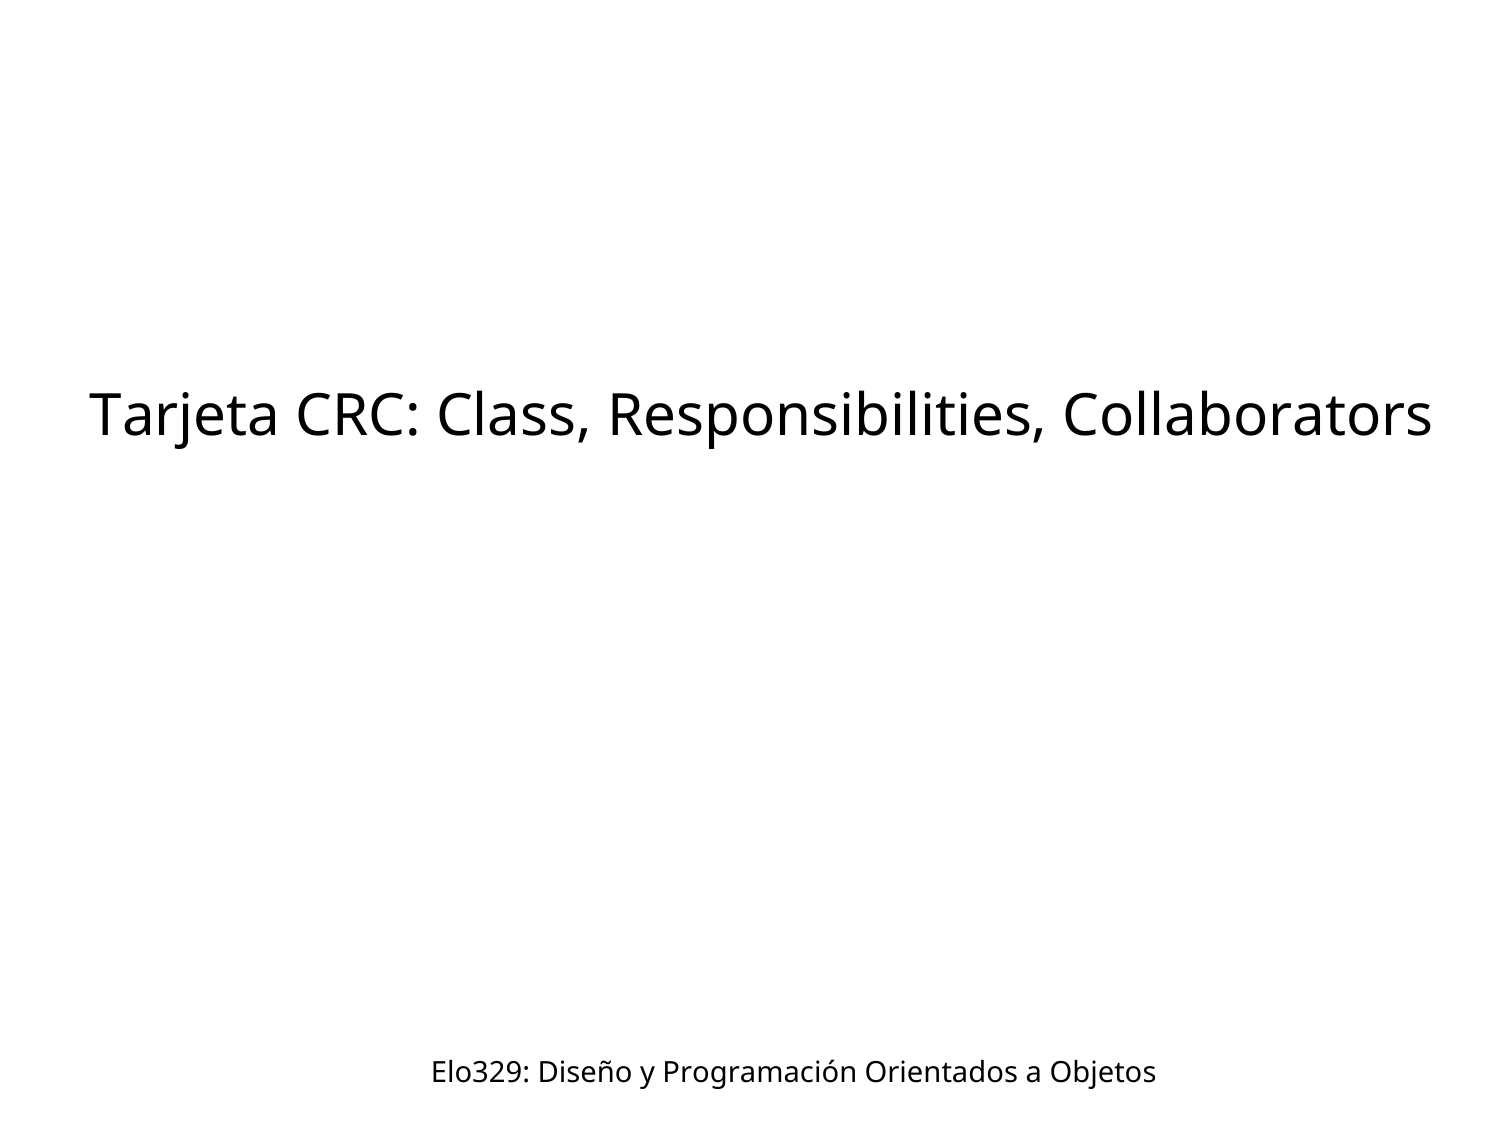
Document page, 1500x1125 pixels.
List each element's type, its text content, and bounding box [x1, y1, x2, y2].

subtitle Tarjeta CRC: Class, Responsibilities, Collaborators [75, 32, 1449, 1043]
